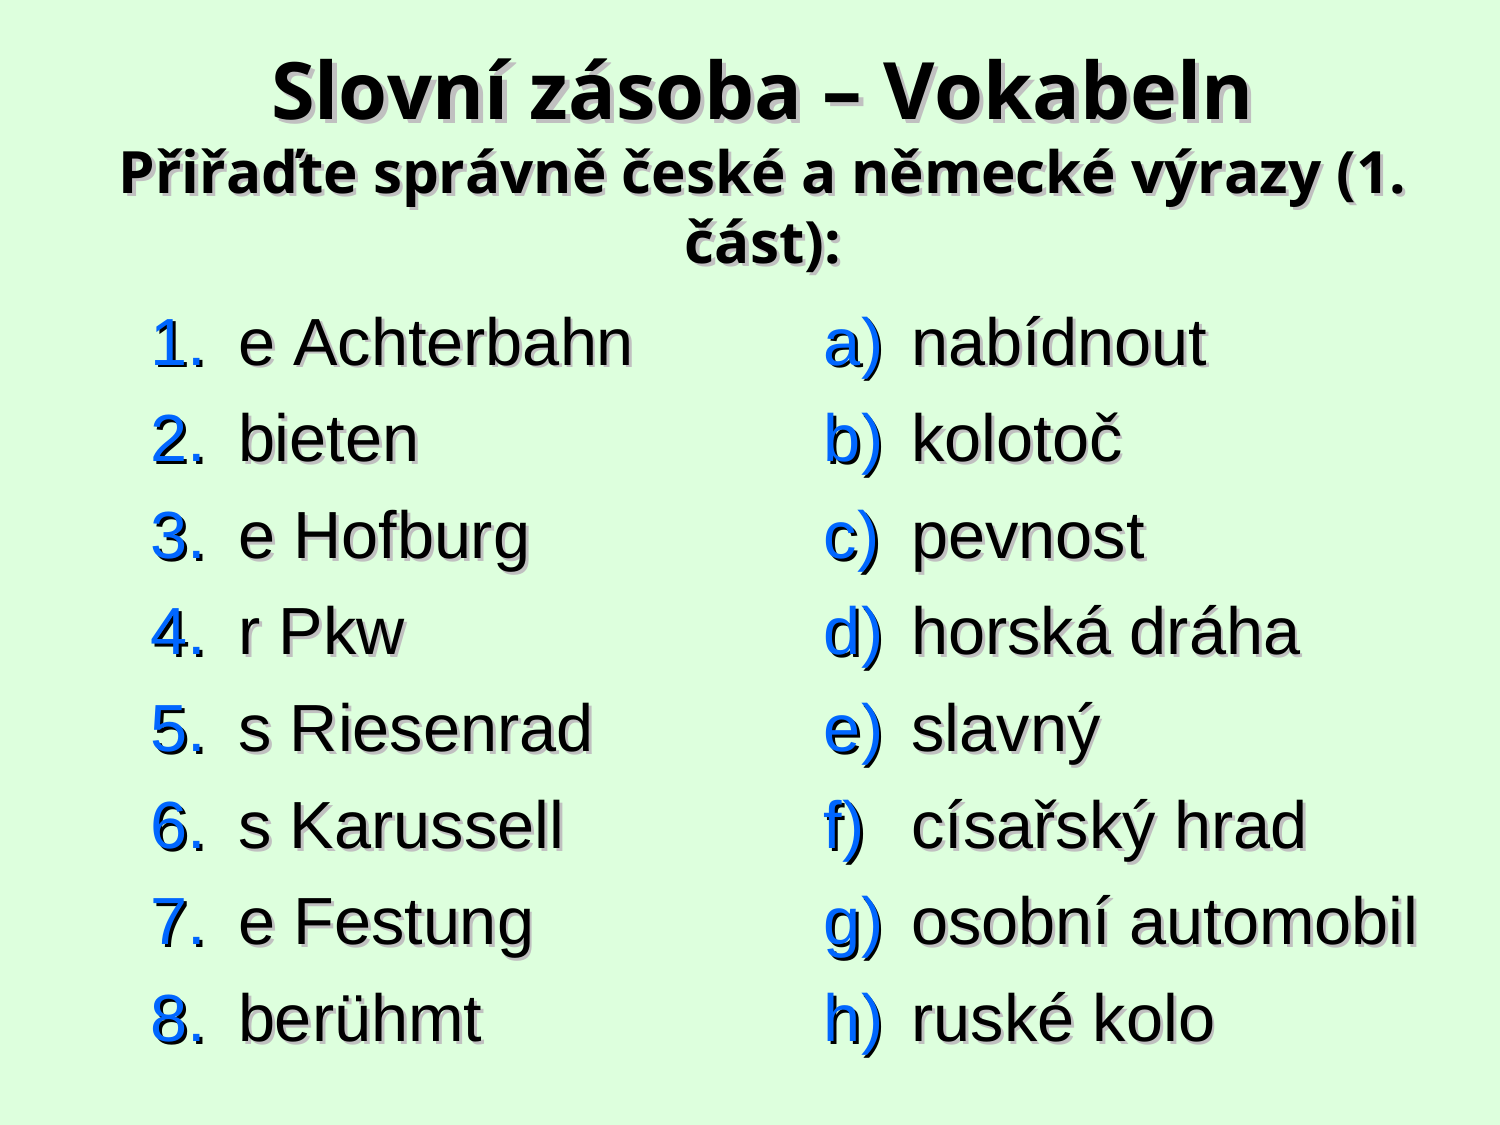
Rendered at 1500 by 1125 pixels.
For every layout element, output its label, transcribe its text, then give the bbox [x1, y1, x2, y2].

list nabídnout kolotoč pevnost horská dráha slavný císařský hrad osobní automobil ruské kolo [809, 290, 1450, 1063]
title Slovní zásoba – Vokabeln Přiřaďte správně české a německé výrazy (1. část): [75, 32, 1451, 283]
list e Achterbahn bieten e Hofburg r Pkw s Riesenrad s Karussell e Festung berühmt [135, 290, 784, 1063]
